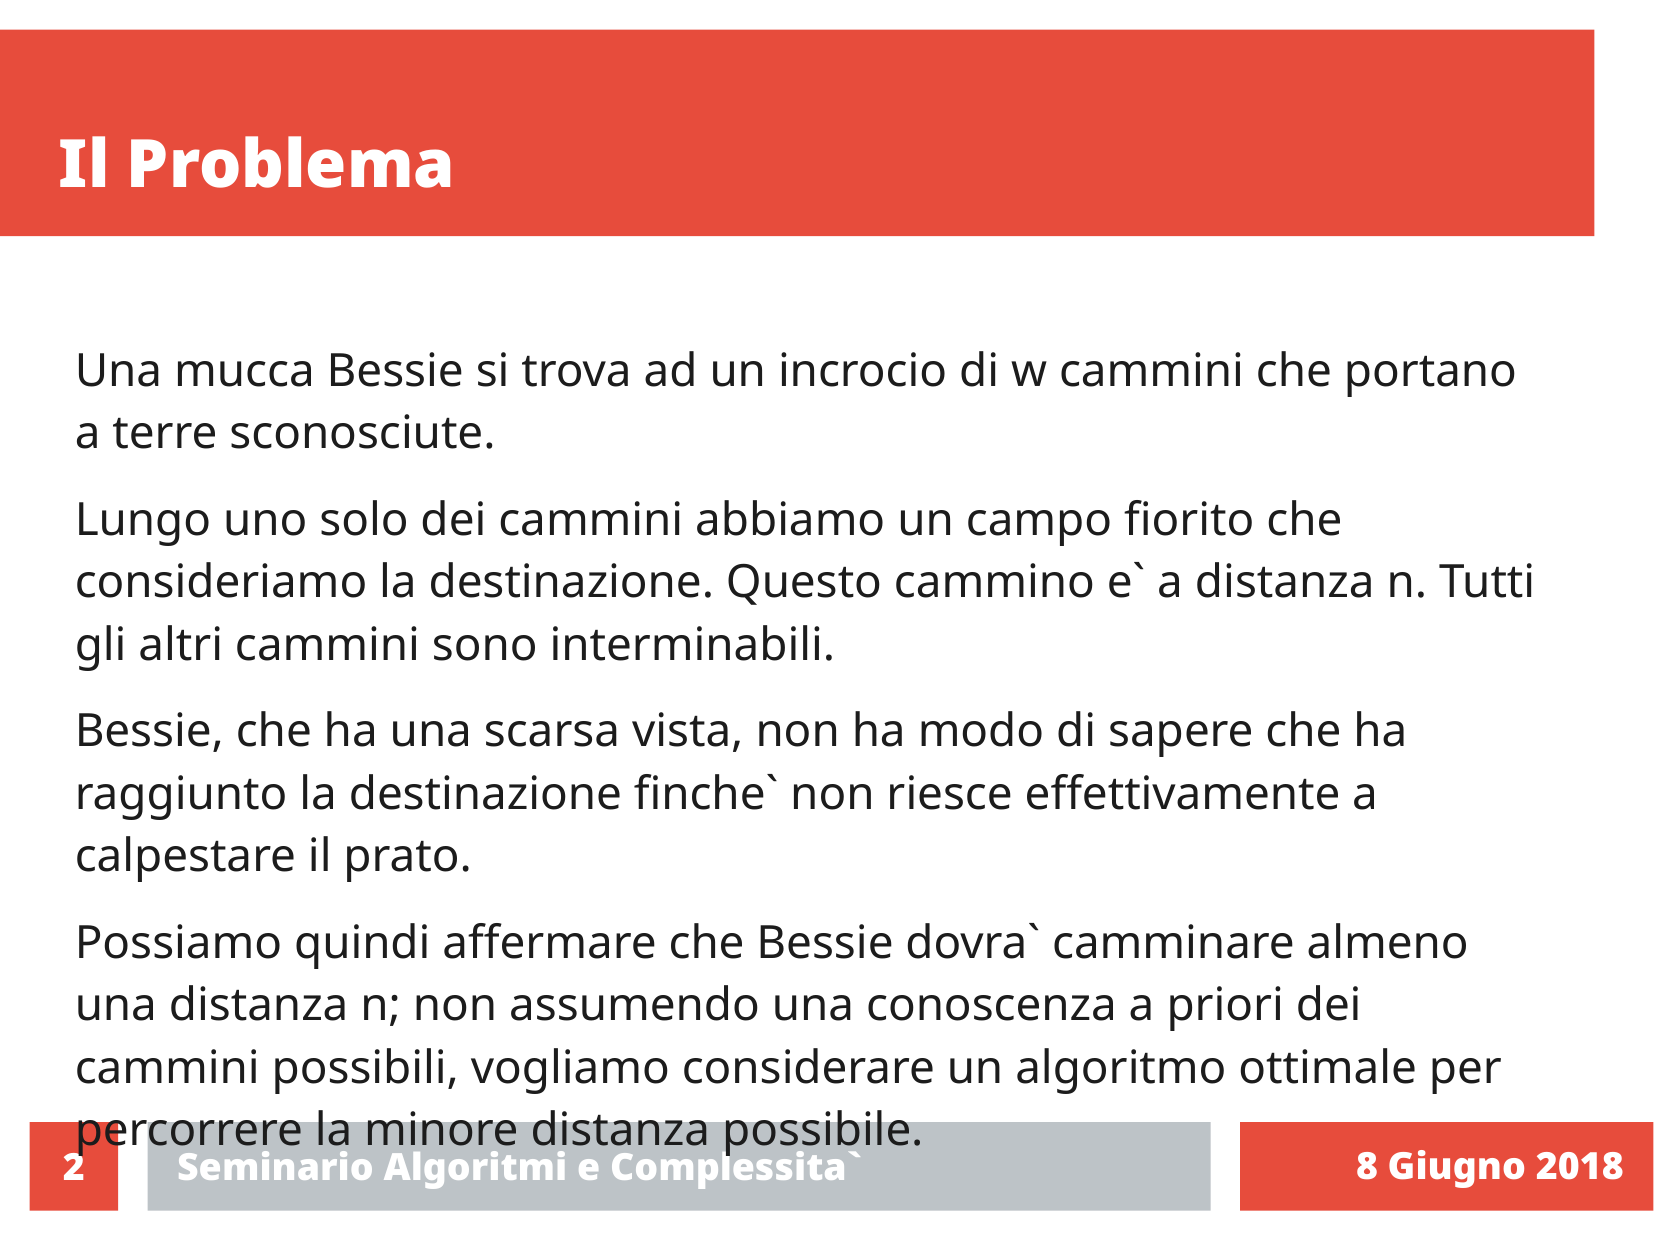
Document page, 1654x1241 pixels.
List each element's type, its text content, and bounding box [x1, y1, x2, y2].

text_box Una mucca Bessie si trova ad un incrocio di w cammini che portano a terre sconosciute. Lungo uno solo dei cammini abbiamo un campo fiorito che consideriamo la destinazione. Questo cammino e` a distanza n. Tutti gli altri cammini sono interminabili. Bessie, che ha una scarsa vista, non ha modo di sapere che ha raggiunto la destinazione finche` non riesce effettivamente a calpestare il prato. Possiamo quindi affermare che Bessie dovra` camminare almeno una distanza n; non assumendo una conoscenza a priori dei cammini possibili, vogliamo considerare un algoritmo ottimale per percorrere la minore distanza possibile. [60, 330, 1561, 1081]
title Il Problema [59, 59, 1595, 207]
